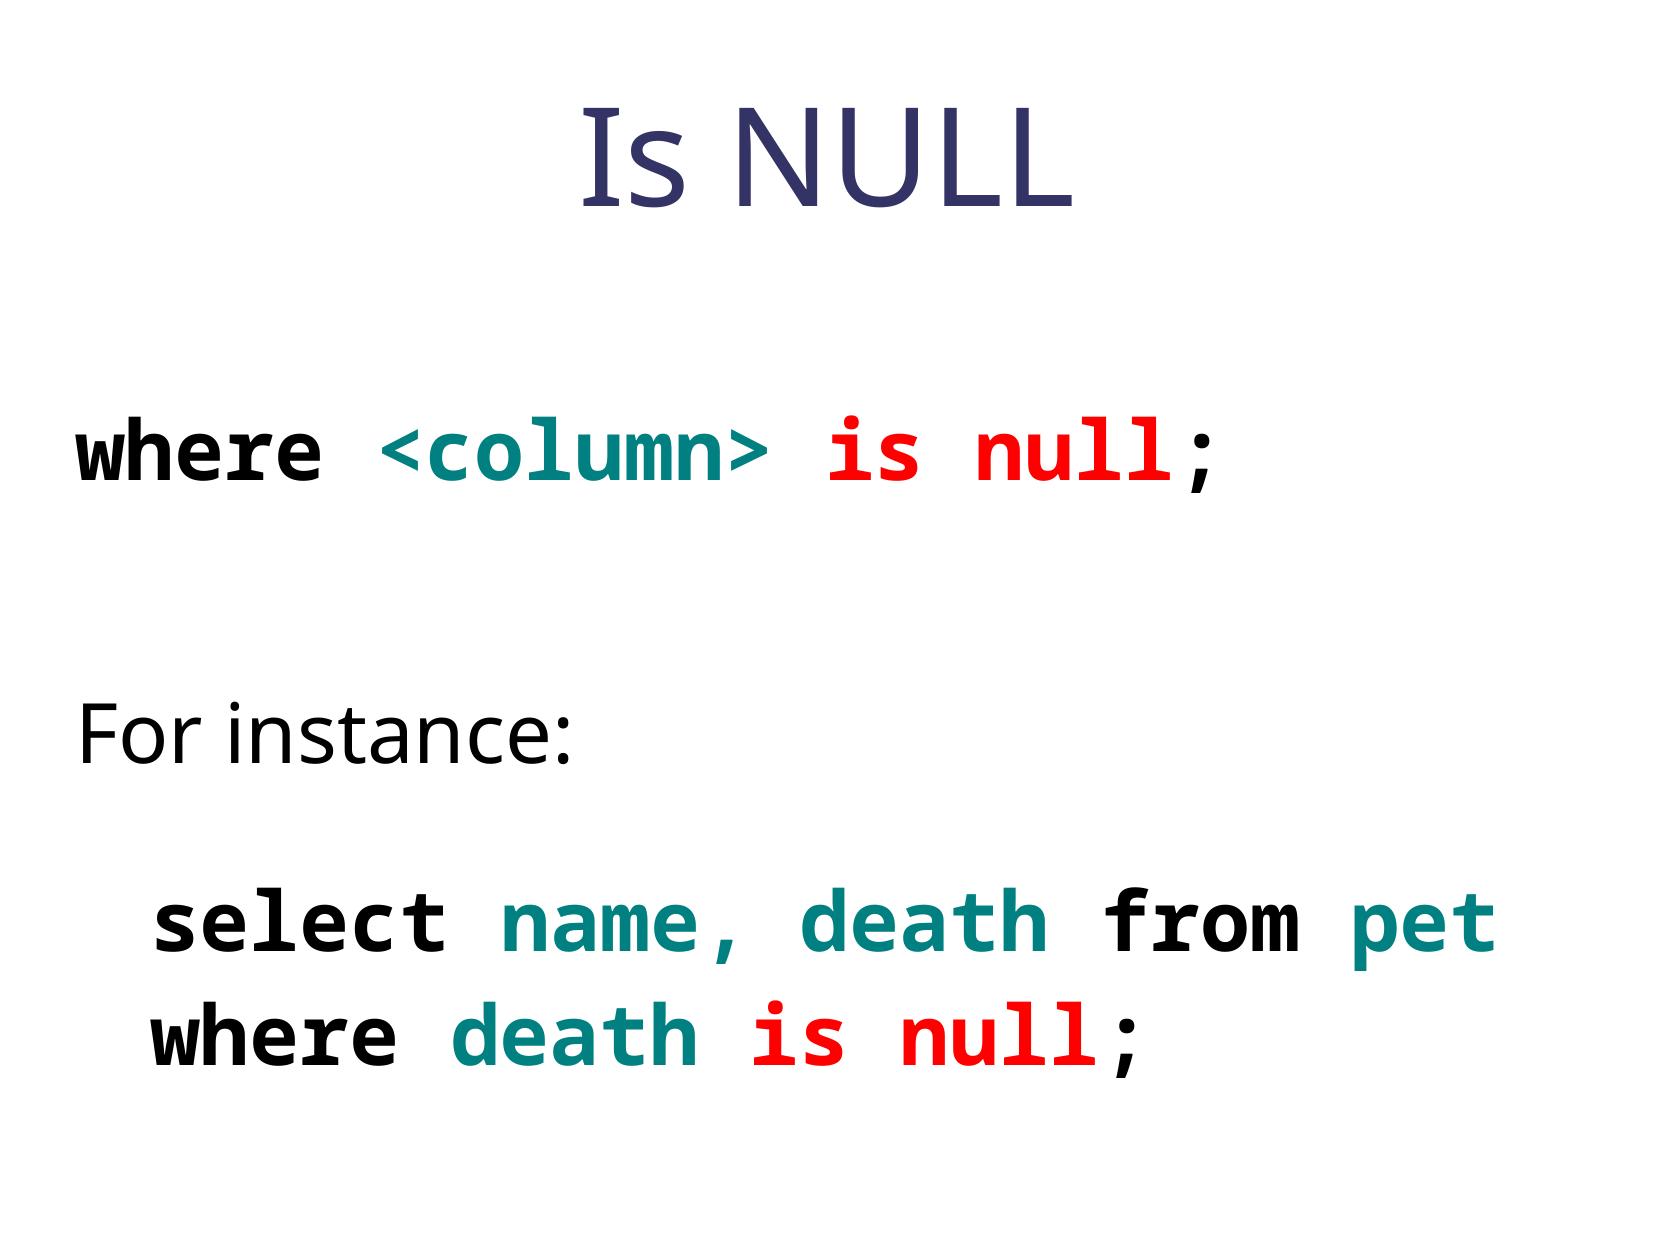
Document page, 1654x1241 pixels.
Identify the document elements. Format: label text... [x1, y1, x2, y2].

subtitle where <column> is null; [75, 391, 1613, 551]
title Is NULL [82, 56, 1571, 250]
text_box For instance: [75, 675, 1654, 865]
text_box select name, death from pet where death is null; [150, 865, 1654, 1055]
